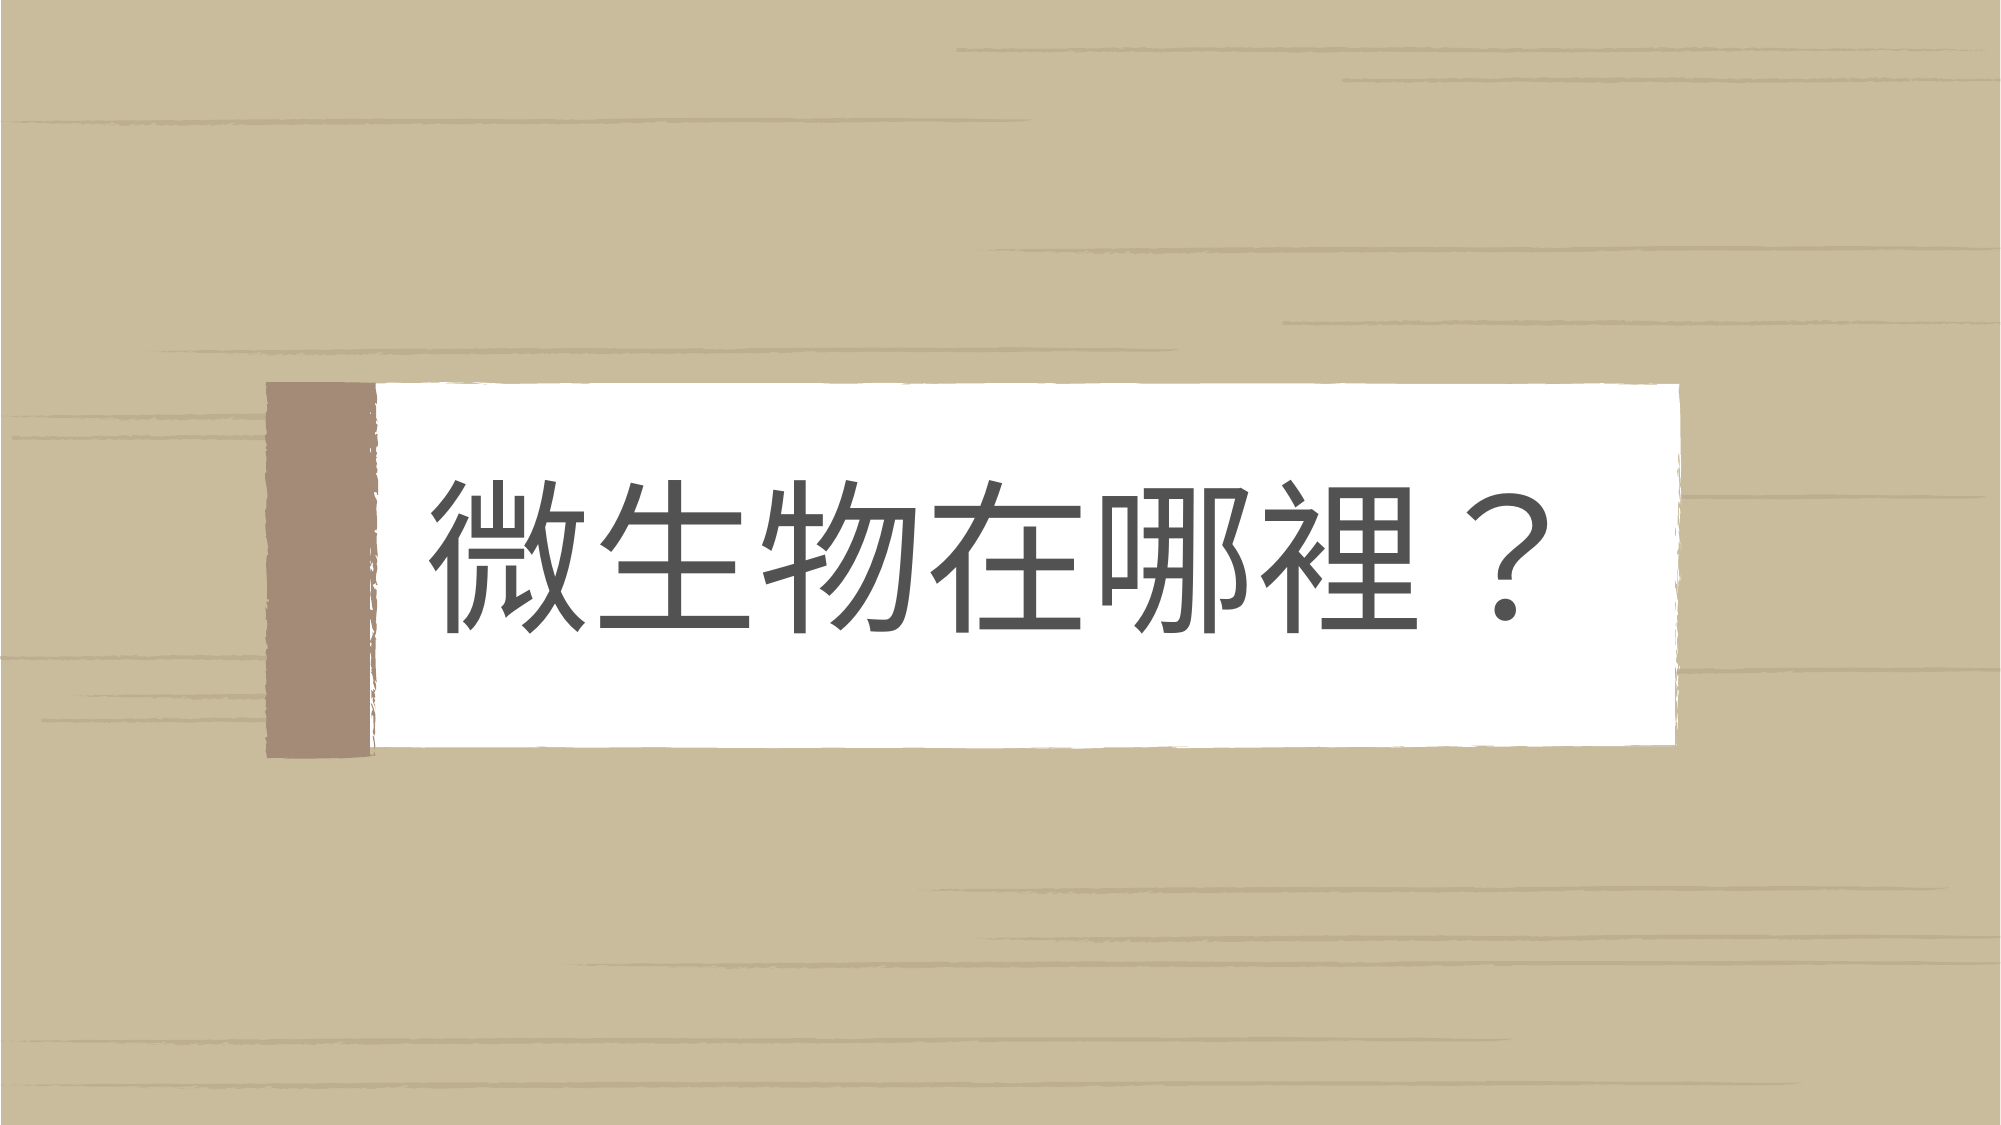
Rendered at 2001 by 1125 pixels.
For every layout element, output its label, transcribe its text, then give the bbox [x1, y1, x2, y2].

text_box 微生物在哪裡？ [401, 469, 1615, 730]
picture [265, 382, 1682, 759]
